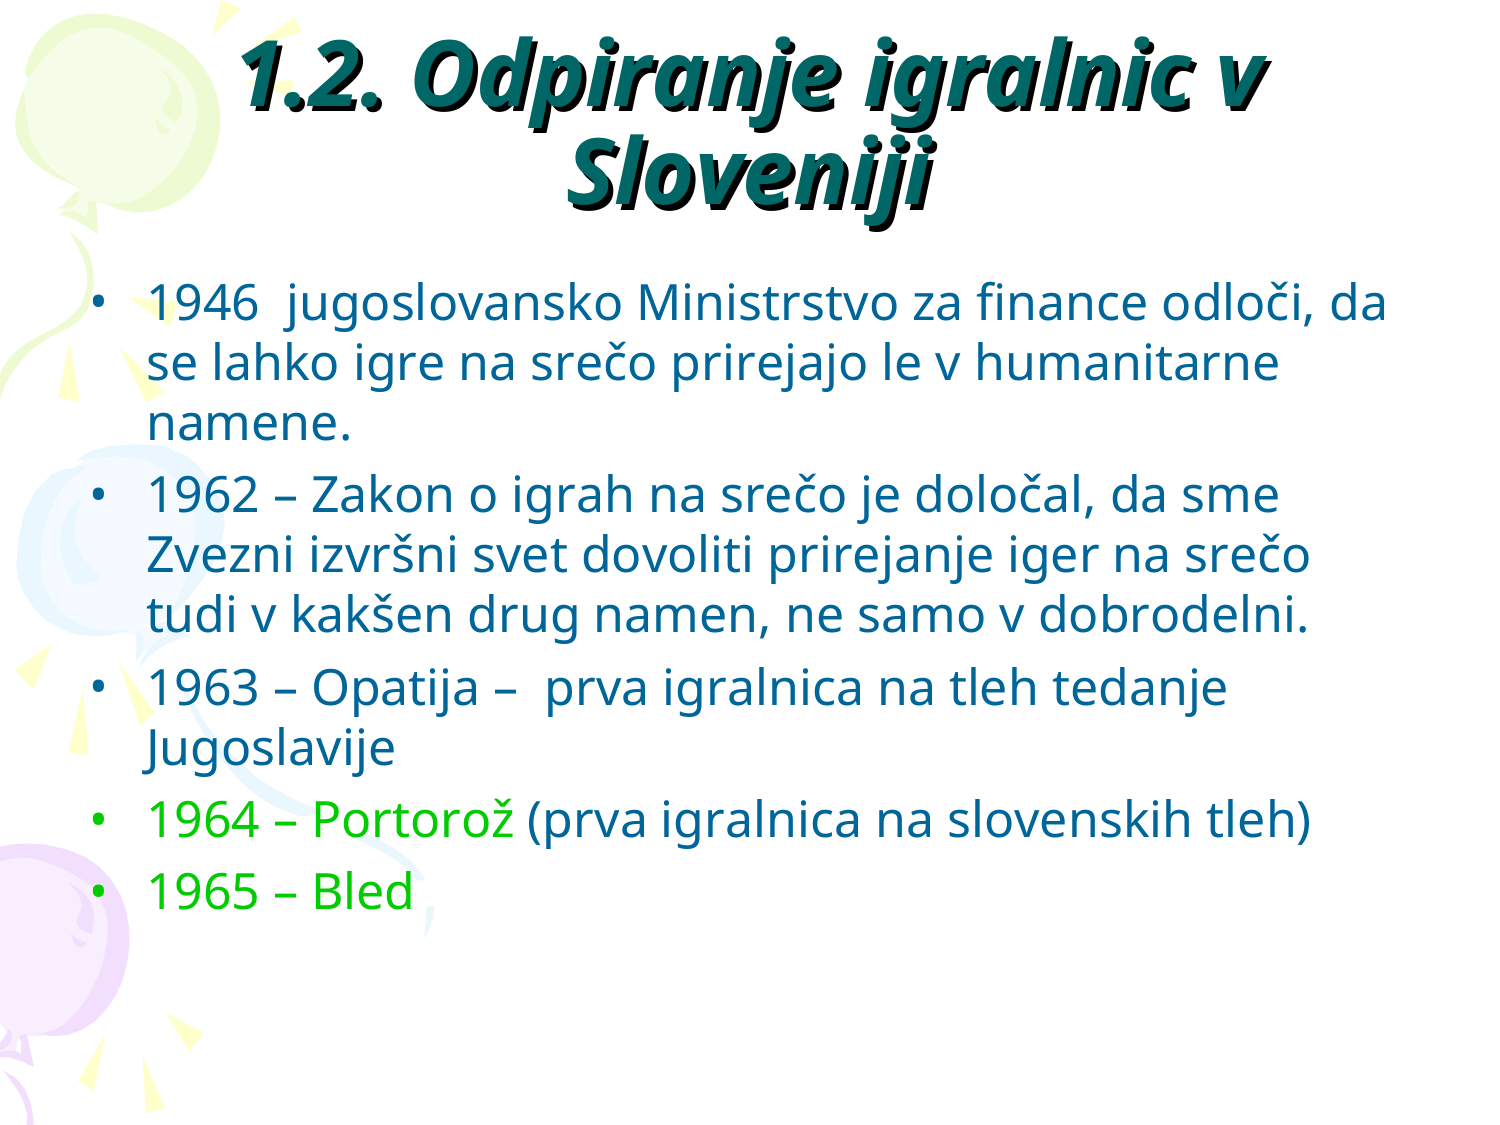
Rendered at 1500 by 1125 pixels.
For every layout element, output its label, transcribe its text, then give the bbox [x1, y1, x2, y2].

list 1946 jugoslovansko Ministrstvo za finance odloči, da se lahko igre na srečo prirejajo le v humanitarne namene. 1962 – Zakon o igrah na srečo je določal, da sme Zvezni izvršni svet dovoliti prirejanje iger na srečo tudi v kakšen drug namen, ne samo v dobrodelni. 1963 – Opatija – prva igralnica na tleh tedanje Jugoslavije 1964 – Portorož (prva igralnica na slovenskih tleh) 1965 – Bled [75, 262, 1426, 994]
title 1.2. Odpiranje igralnic v Sloveniji [72, 16, 1426, 233]
